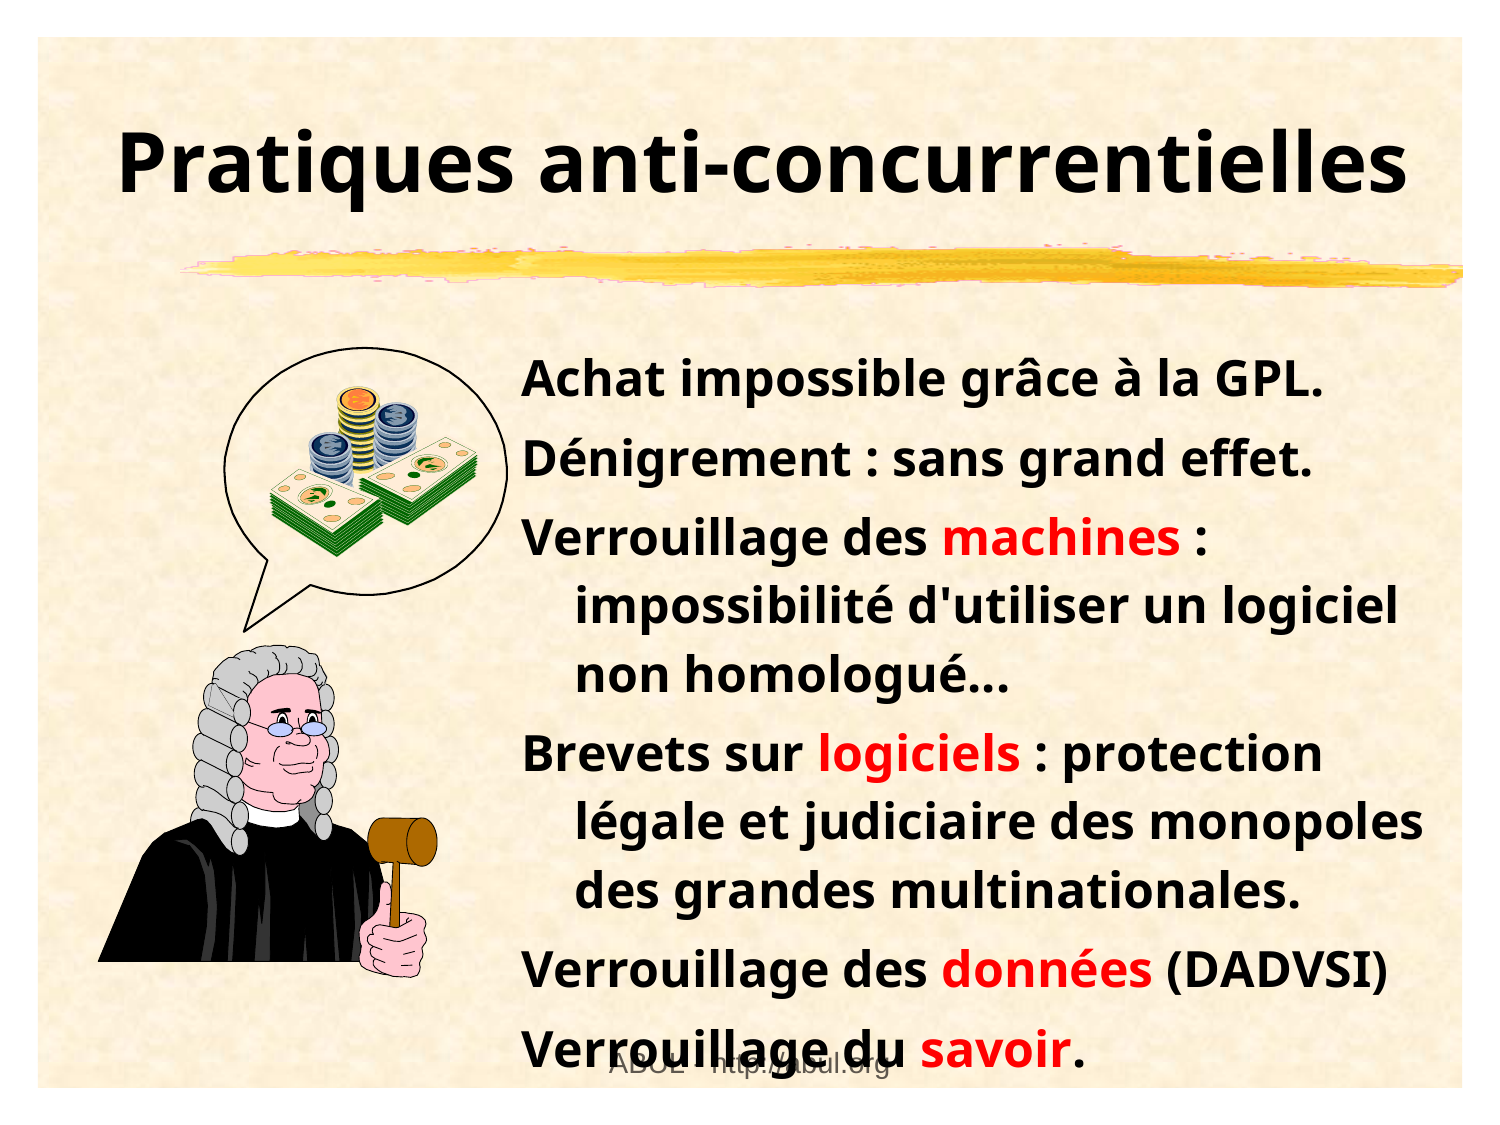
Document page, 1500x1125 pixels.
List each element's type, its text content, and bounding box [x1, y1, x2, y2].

title Pratiques anti-concurrentielles [101, 72, 1427, 248]
list Achat impossible grâce à la GPL. Dénigrement : sans grand effet. Verrouillage des machines : impossibilité d'utiliser un logiciel non homologué... Brevets sur logiciels : protection légale et judiciaire des monopoles des grandes multinationales. Verrouillage des données (DADVSI) Verrouillage du savoir. [488, 335, 1454, 1009]
picture [37, 37, 1463, 1088]
